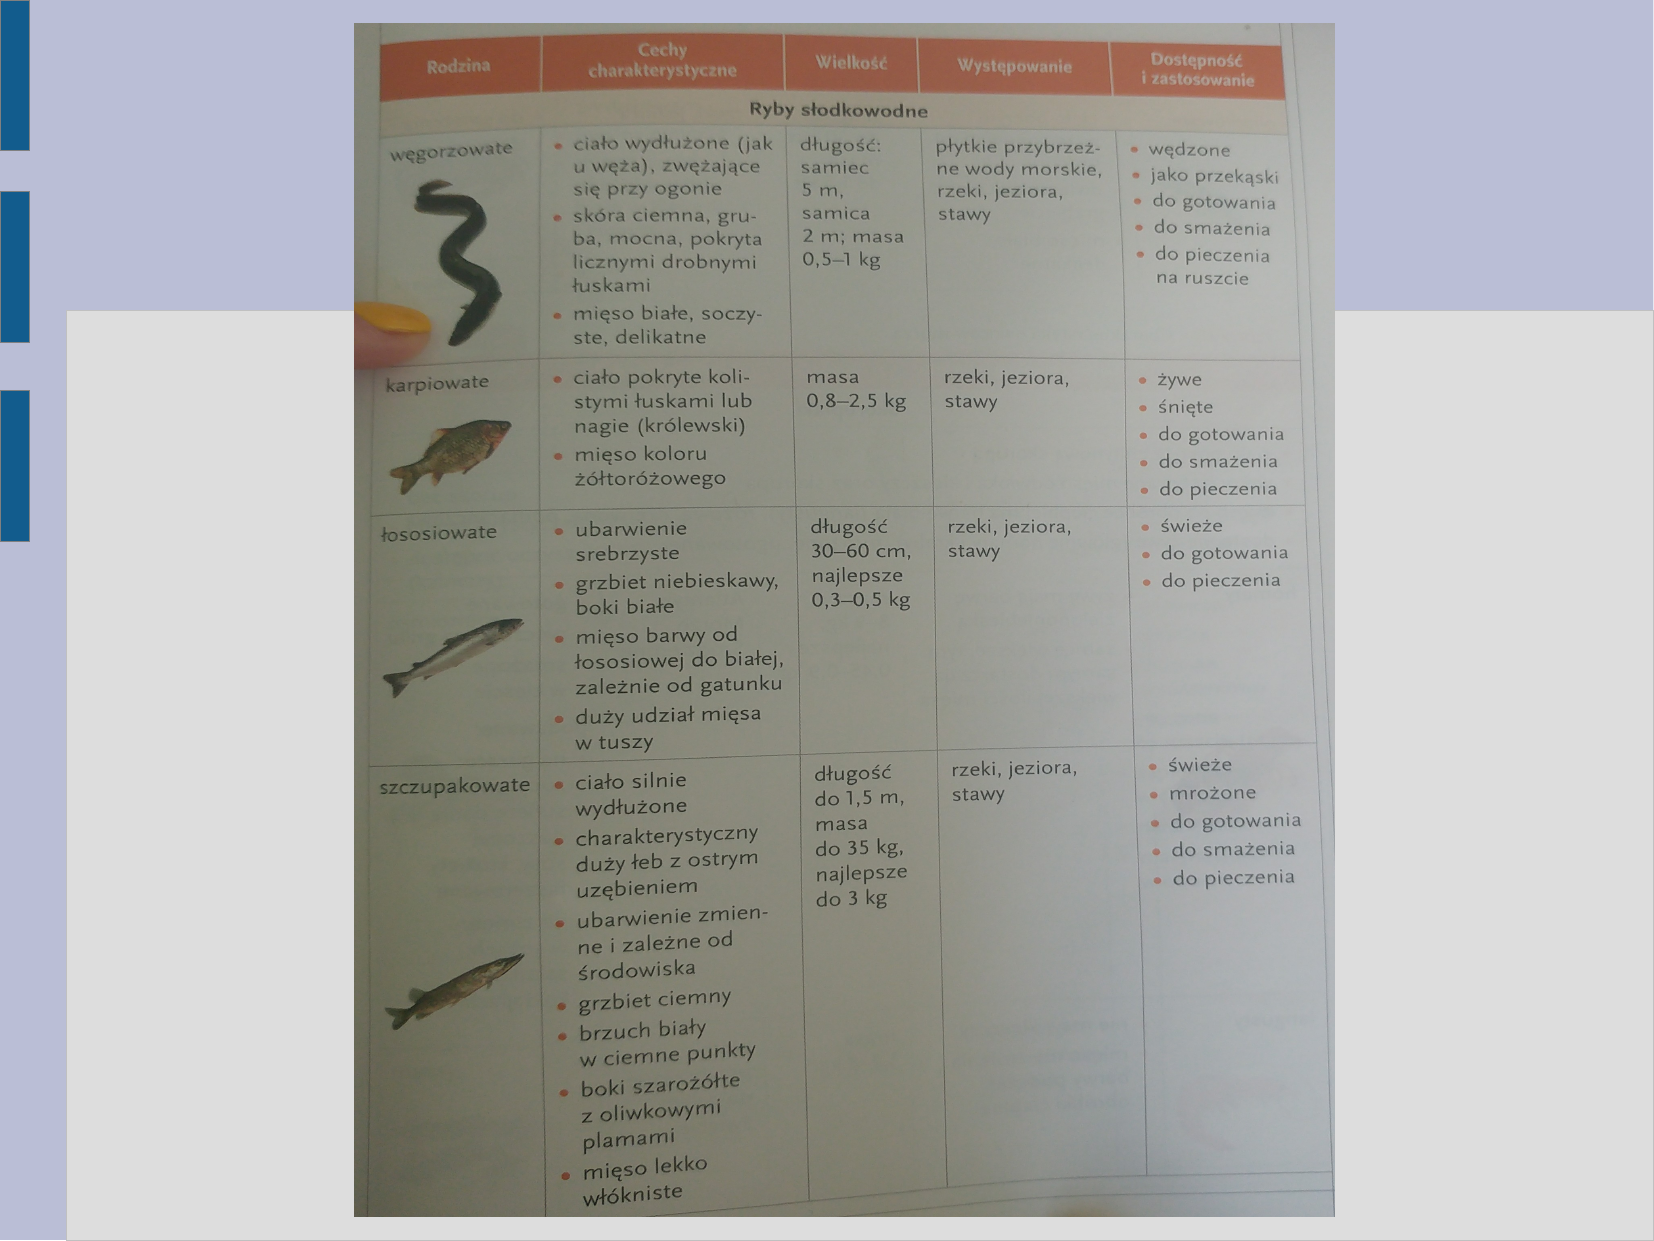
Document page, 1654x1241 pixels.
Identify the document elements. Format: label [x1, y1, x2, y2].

picture [354, 23, 1335, 1217]
